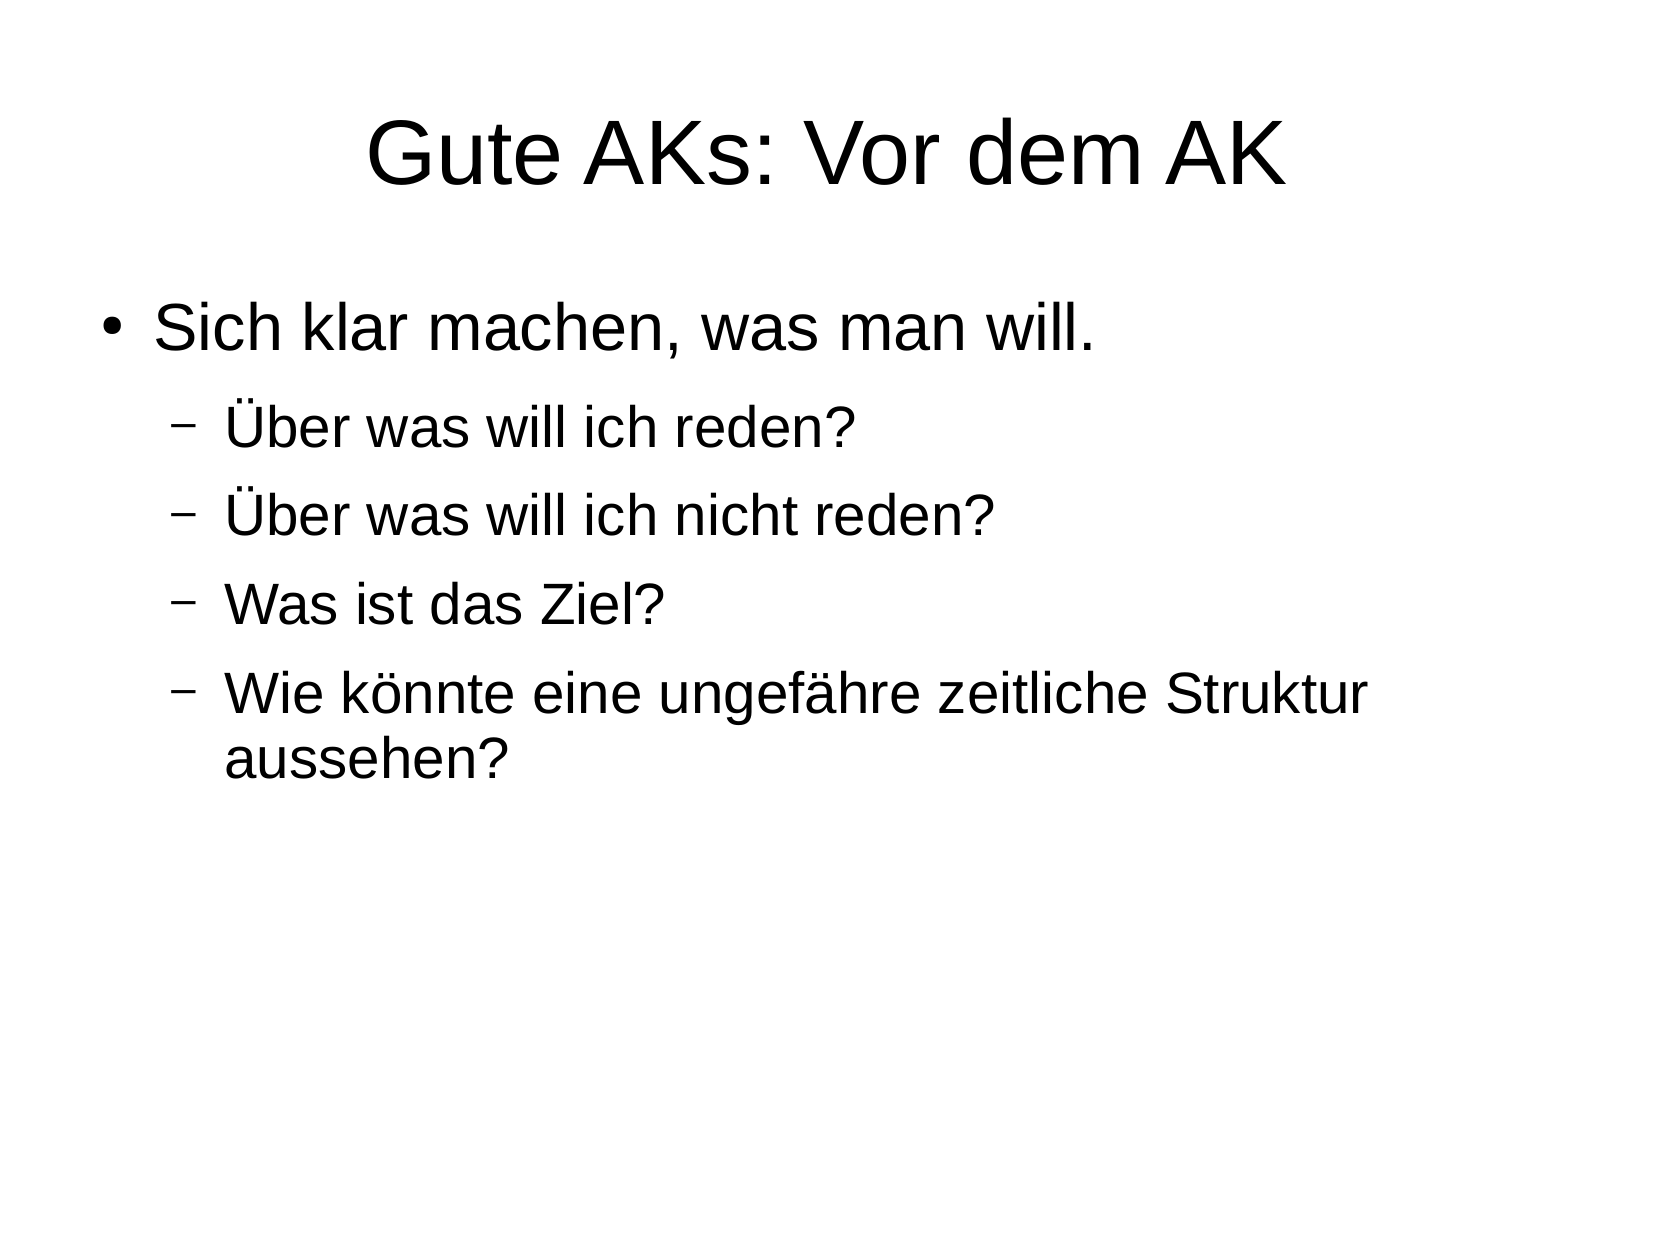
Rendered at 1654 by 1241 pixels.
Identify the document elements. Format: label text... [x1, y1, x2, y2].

title Gute AKs: Vor dem AK [82, 49, 1571, 257]
list Sich klar machen, was man will. Über was will ich reden? Über was will ich nicht reden? Was ist das Ziel? Wie könnte eine ungefähre zeitliche Struktur aussehen? [82, 290, 1538, 1010]
